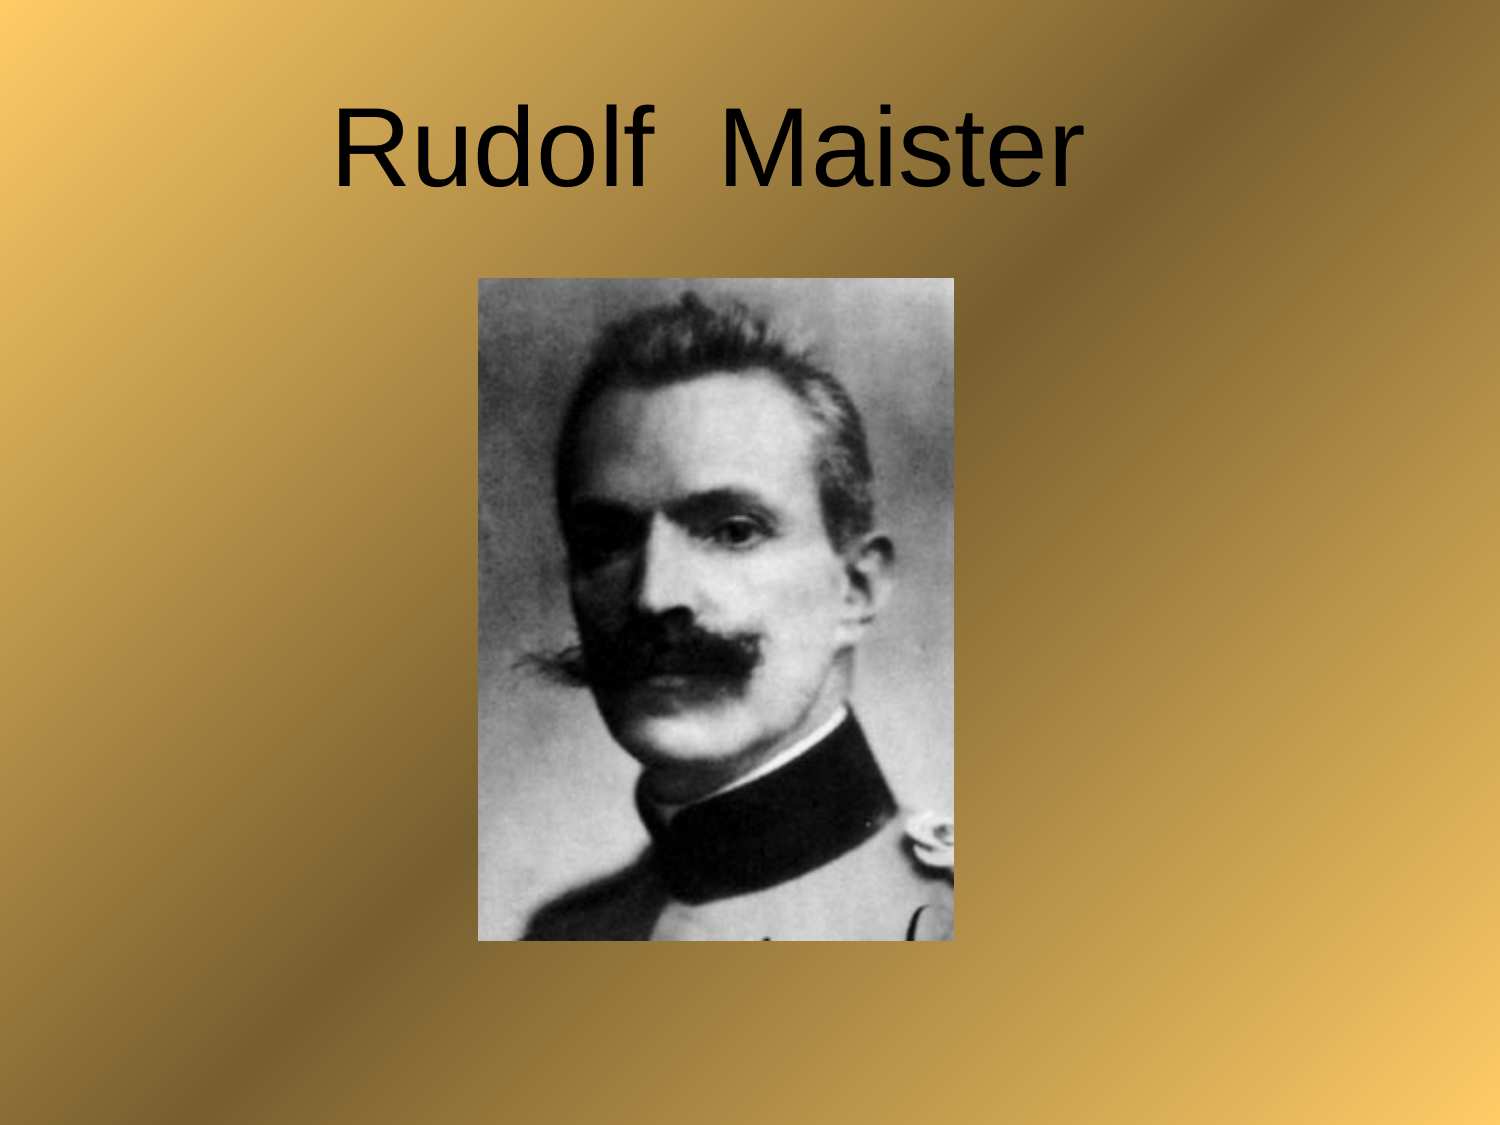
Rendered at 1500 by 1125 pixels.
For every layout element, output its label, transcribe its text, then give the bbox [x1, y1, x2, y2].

text_box Rudolf Maister [218, 66, 1199, 217]
picture [478, 278, 954, 941]
